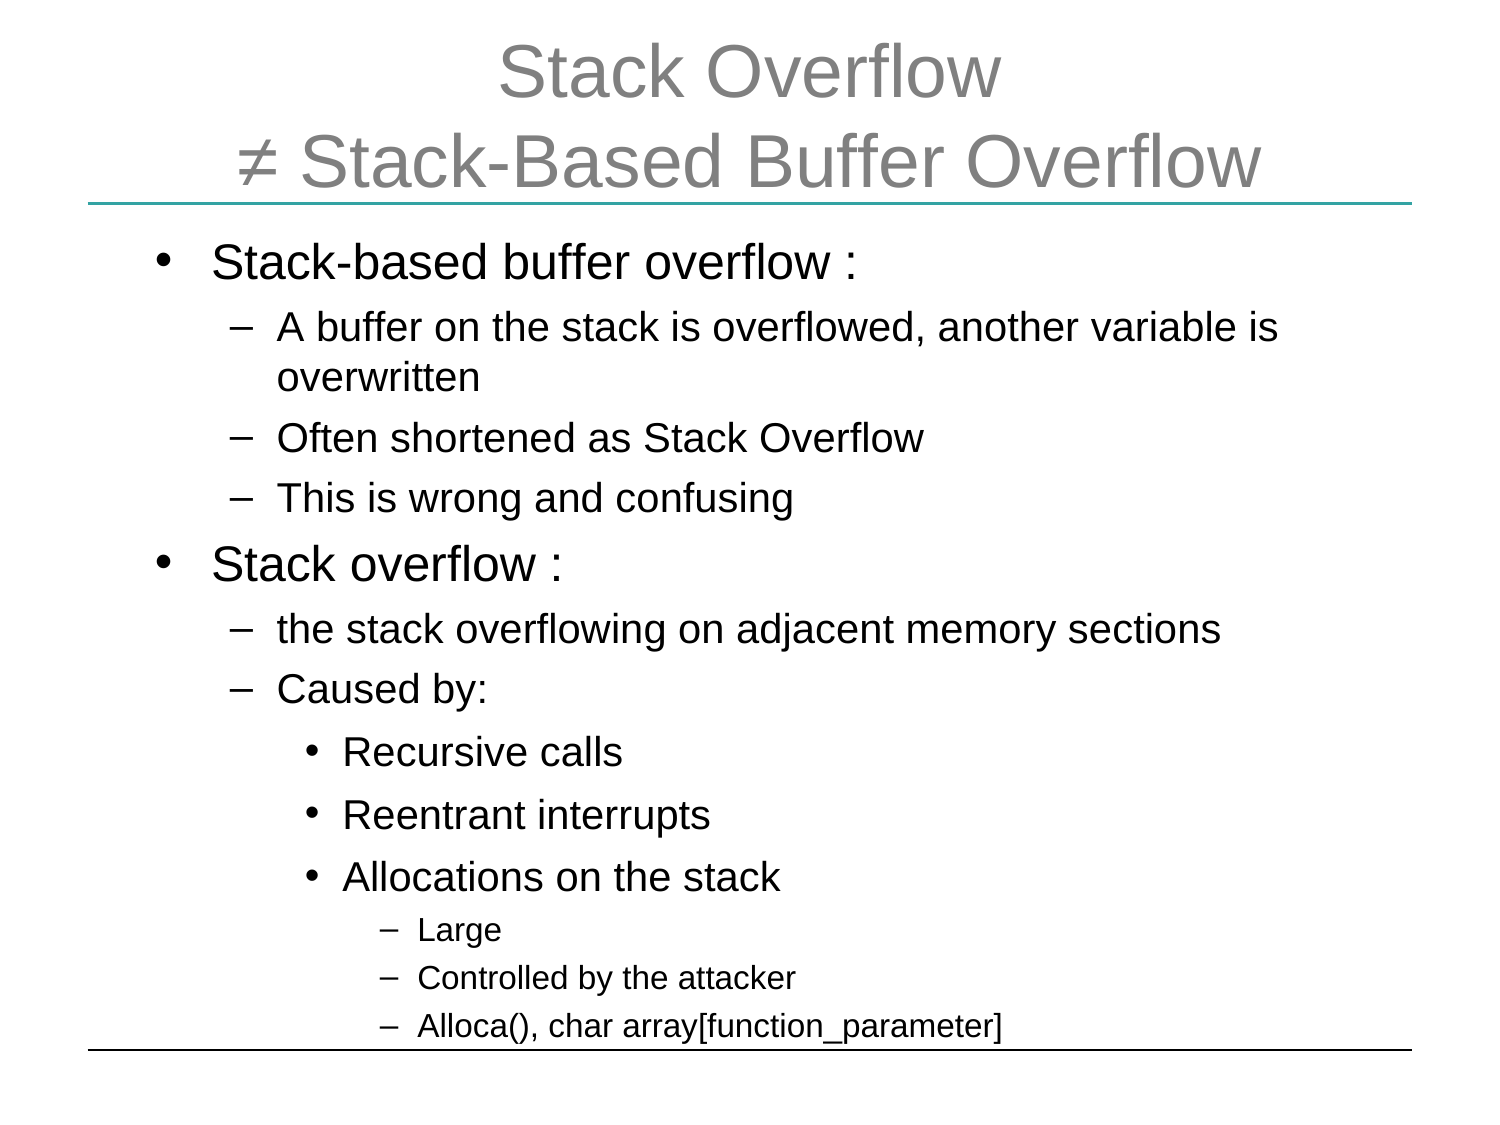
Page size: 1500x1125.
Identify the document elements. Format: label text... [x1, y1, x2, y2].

title Stack Overflow ≠ Stack-Based Buffer Overflow [146, 13, 1354, 211]
list Stack-based buffer overflow : A buffer on the stack is overflowed, another variable is overwritten Often shortened as Stack Overflow This is wrong and confusing Stack overflow : the stack overflowing on adjacent memory sections Caused by: Recursive calls Reentrant interrupts Allocations on the stack Large Controlled by the attacker Alloca(), char array[function_parameter] [146, 221, 1354, 1080]
